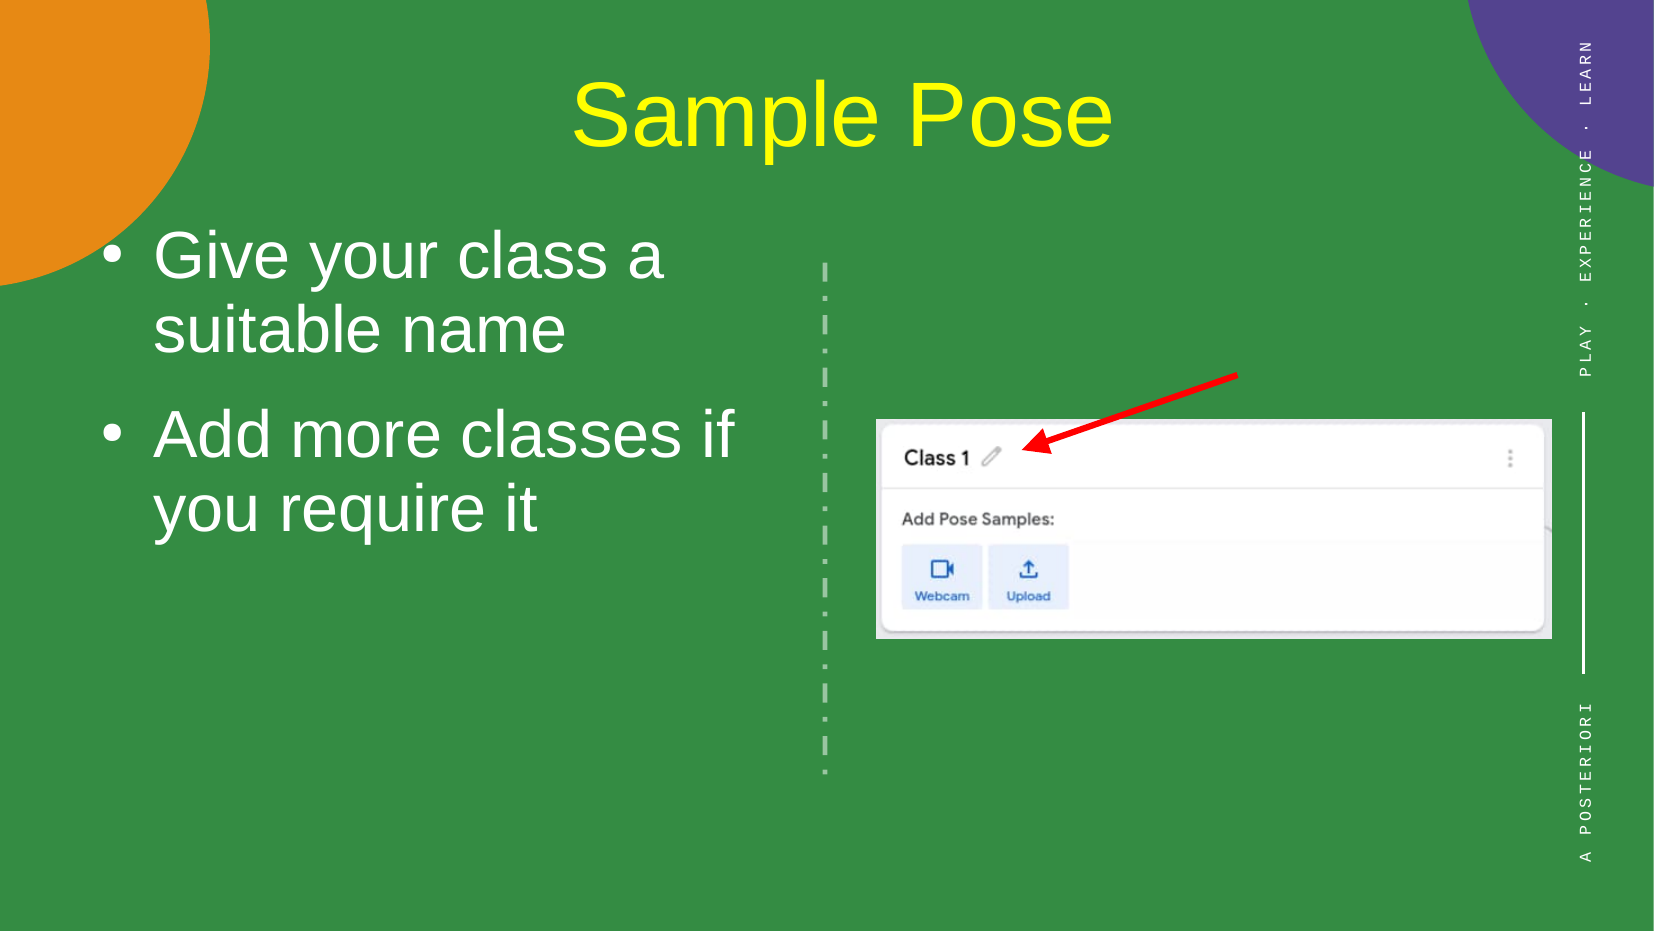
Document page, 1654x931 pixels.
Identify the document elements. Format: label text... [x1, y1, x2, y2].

picture [876, 419, 1552, 639]
title Sample Pose [187, 37, 1501, 193]
list Give your class a suitable name Add more classes if you require it [82, 217, 788, 758]
